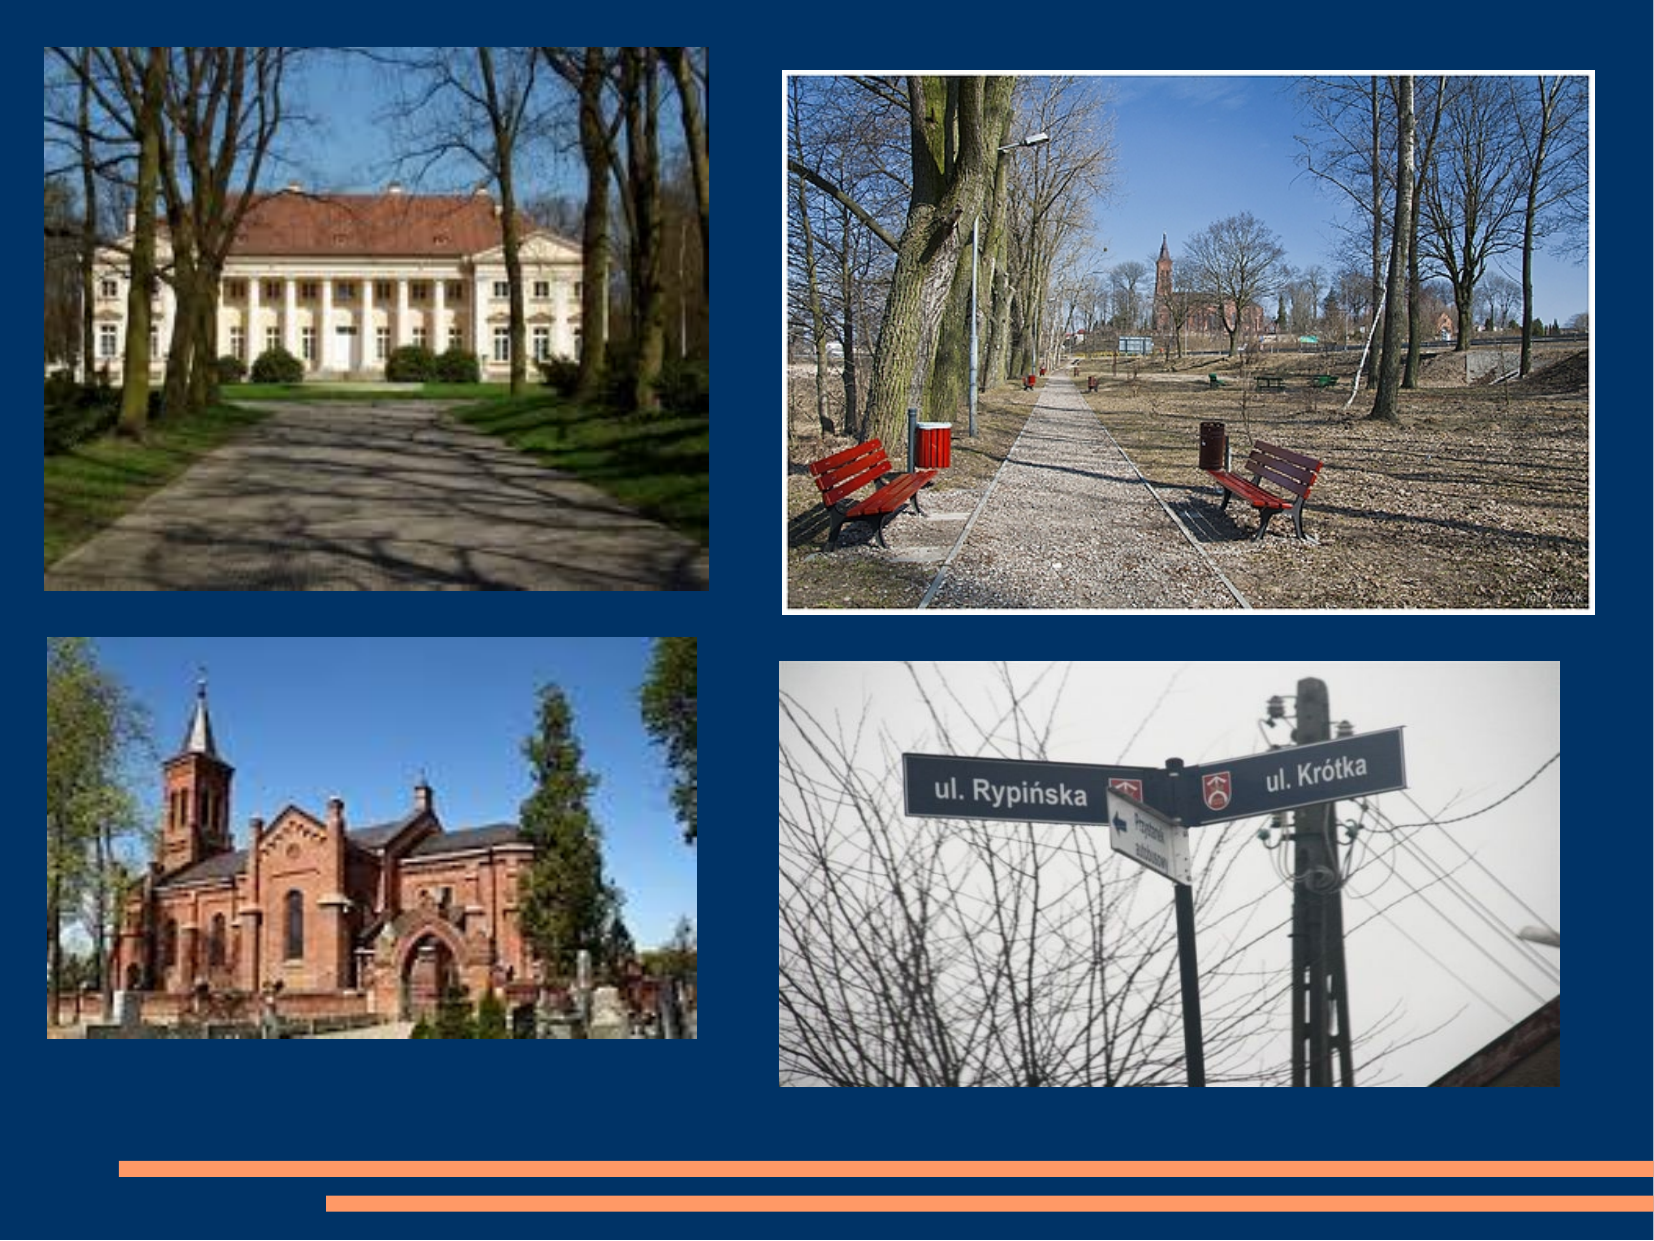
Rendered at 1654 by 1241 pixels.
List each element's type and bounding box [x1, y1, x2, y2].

picture [779, 661, 1560, 1087]
picture [47, 637, 697, 1039]
picture [782, 70, 1595, 615]
picture [44, 47, 709, 591]
